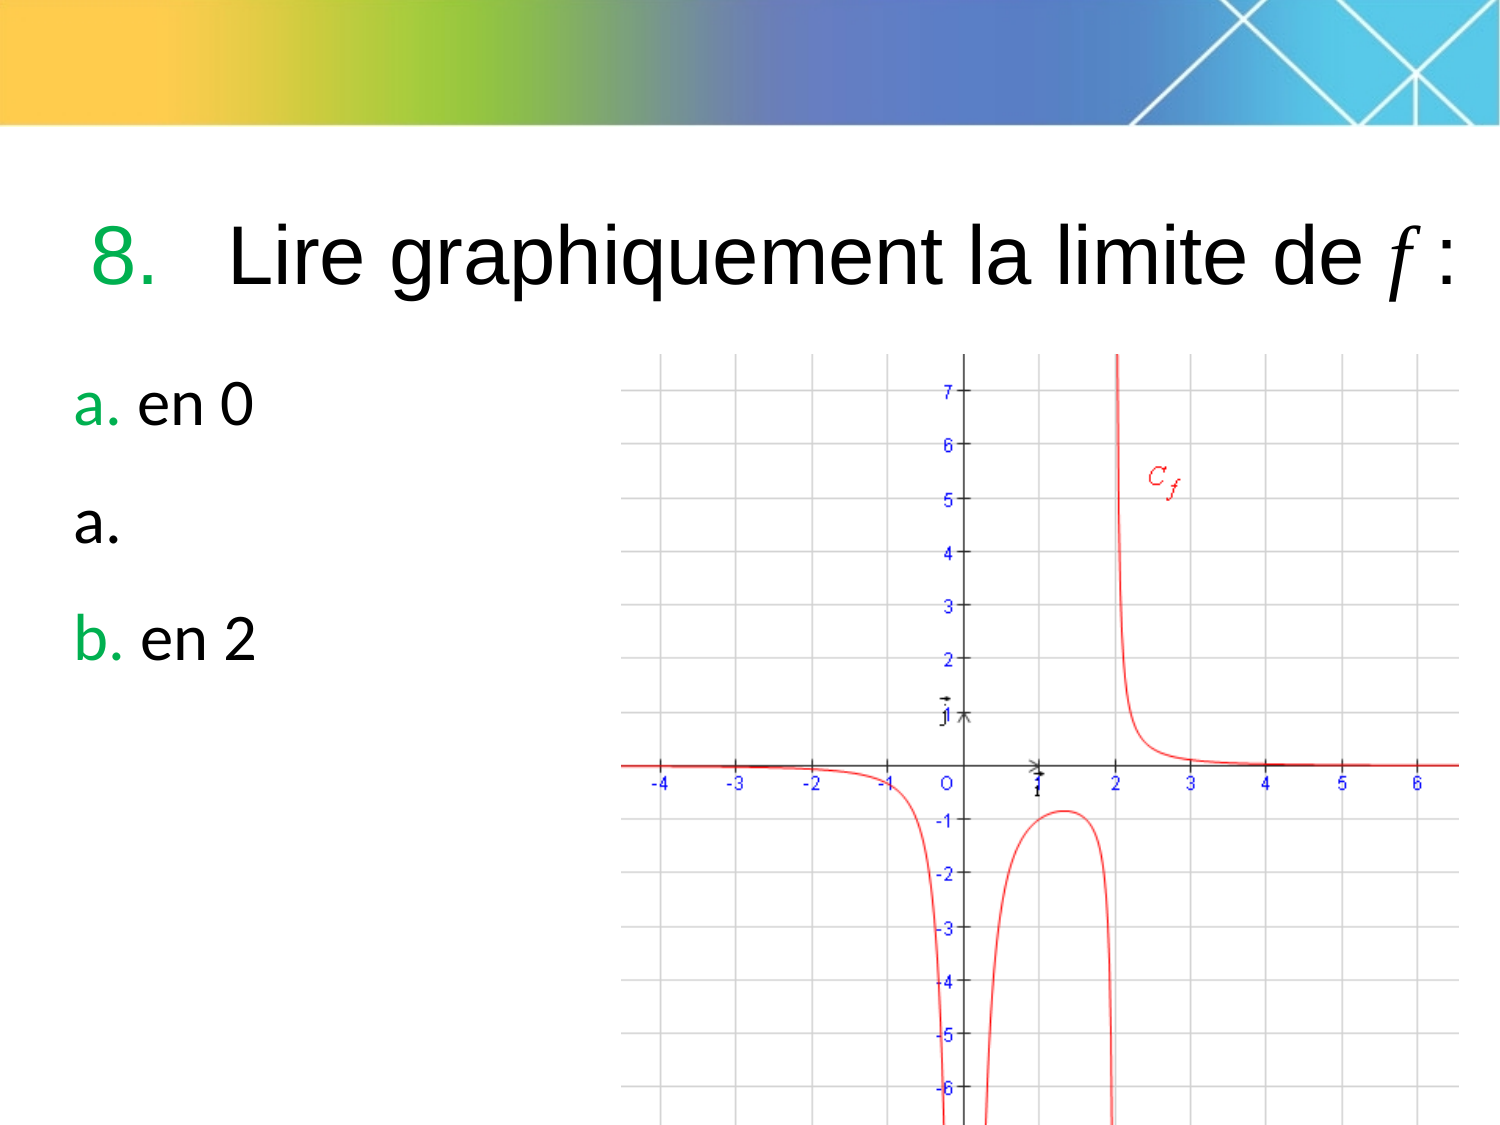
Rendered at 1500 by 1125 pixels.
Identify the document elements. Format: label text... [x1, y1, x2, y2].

picture [0, 0, 1500, 127]
text_box a. en 0 b. en 2 [58, 351, 411, 684]
text_box Lire graphiquement la limite de f : [75, 164, 1500, 338]
picture [621, 354, 1459, 1125]
